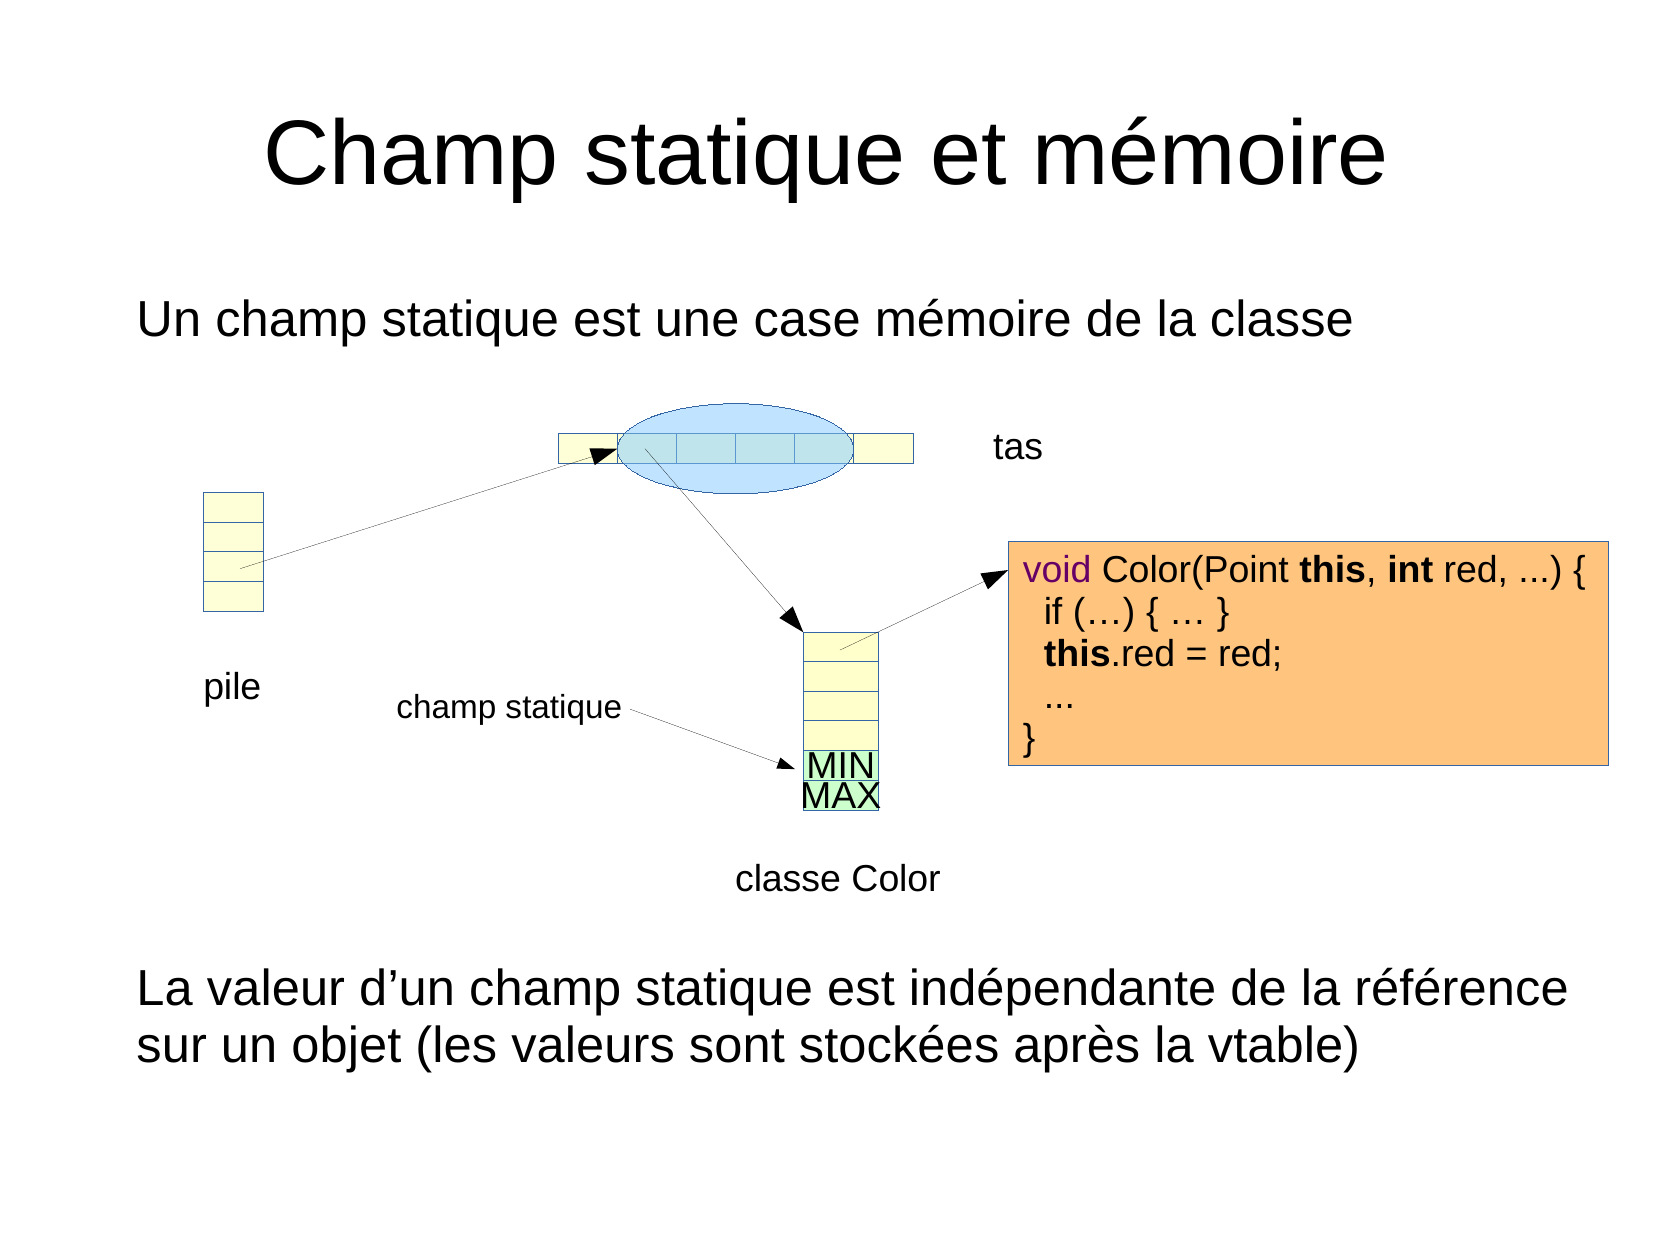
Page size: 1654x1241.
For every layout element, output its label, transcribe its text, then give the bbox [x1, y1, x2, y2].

text_box classe Color [720, 850, 957, 908]
text_box MAX [871, 784, 879, 806]
list Un champ statique est une case mémoire de la classe La valeur d’un champ statique est indépendante de la référence sur un objet (les valeurs sont stockées après la vtable) [82, 290, 1571, 1111]
text_box [803, 632, 879, 750]
text_box tas [978, 418, 1058, 476]
text_box MAX [803, 780, 879, 811]
text_box void Color(Point this, int red, ...) { if (…) { … } this.red = red; ... } [1008, 541, 1609, 766]
text_box [203, 492, 264, 612]
title Champ statique et mémoire [82, 49, 1571, 257]
text_box [573, 458, 594, 464]
text_box MIN [803, 750, 879, 780]
text_box [558, 403, 914, 494]
text_box pile [188, 658, 277, 716]
text_box champ statique [381, 680, 638, 733]
